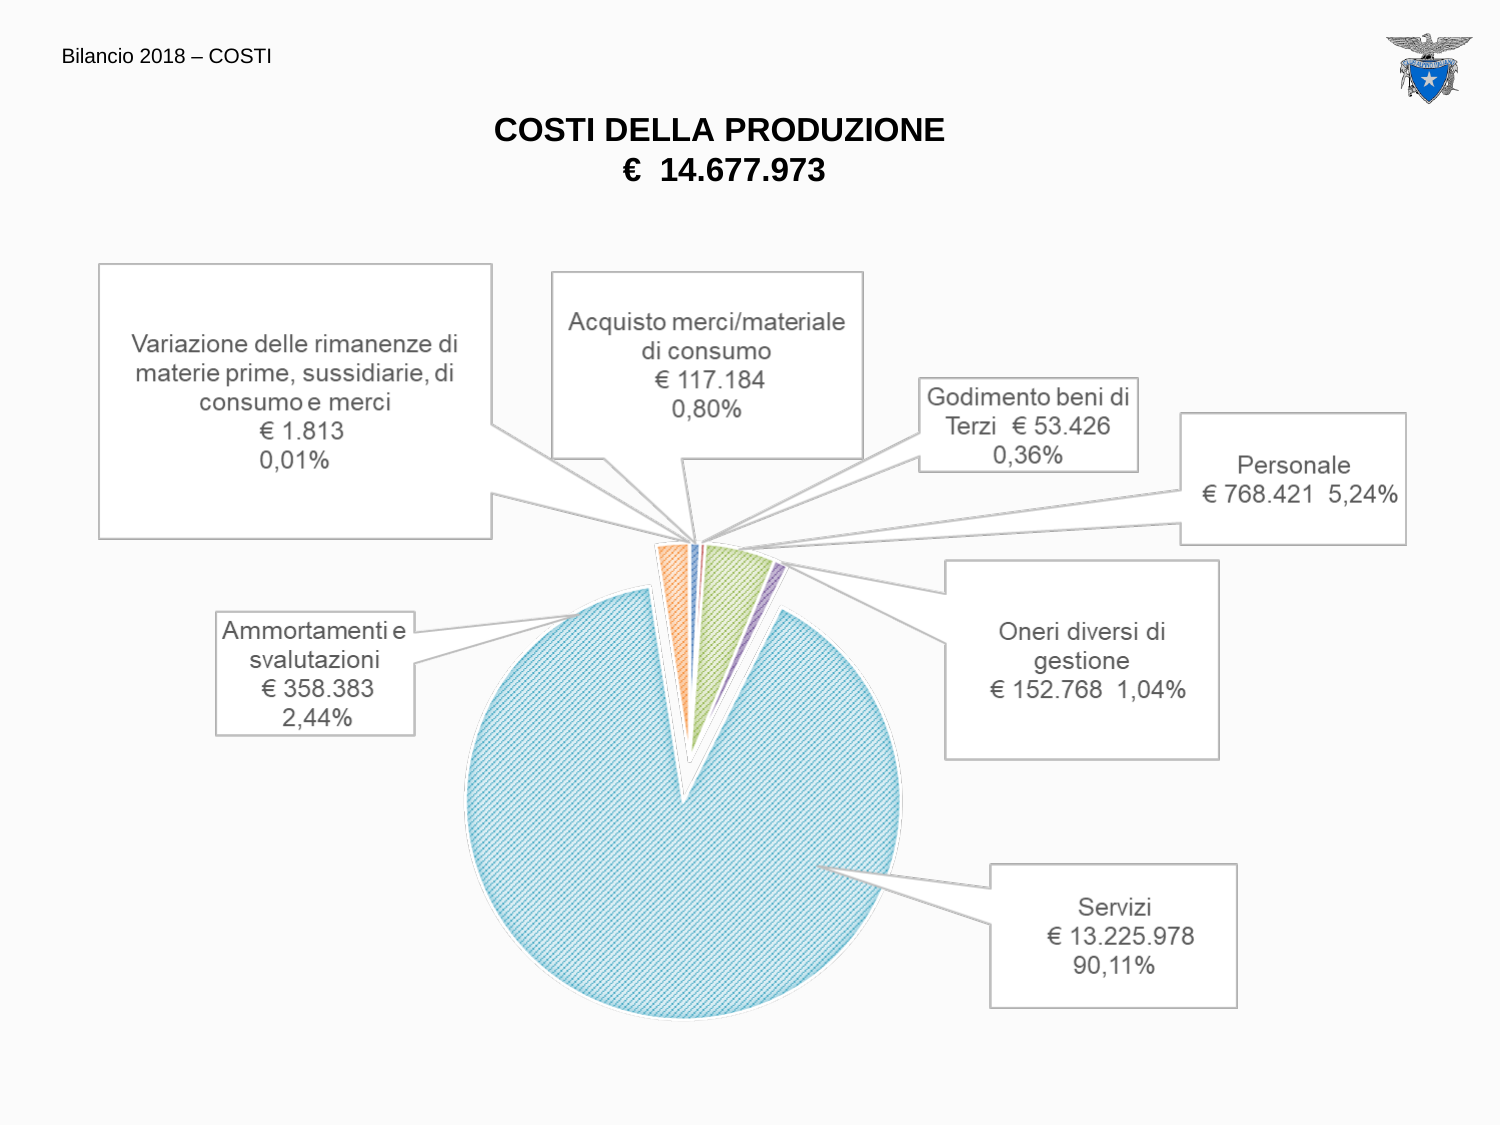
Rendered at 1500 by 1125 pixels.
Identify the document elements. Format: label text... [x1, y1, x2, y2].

picture [46, 243, 1411, 1060]
text_box COSTI DELLA PRODUZIONE € 14.677.973 [246, 95, 1204, 201]
text_box Bilancio 2018 – COSTI [46, 35, 469, 76]
picture [1382, 29, 1477, 112]
